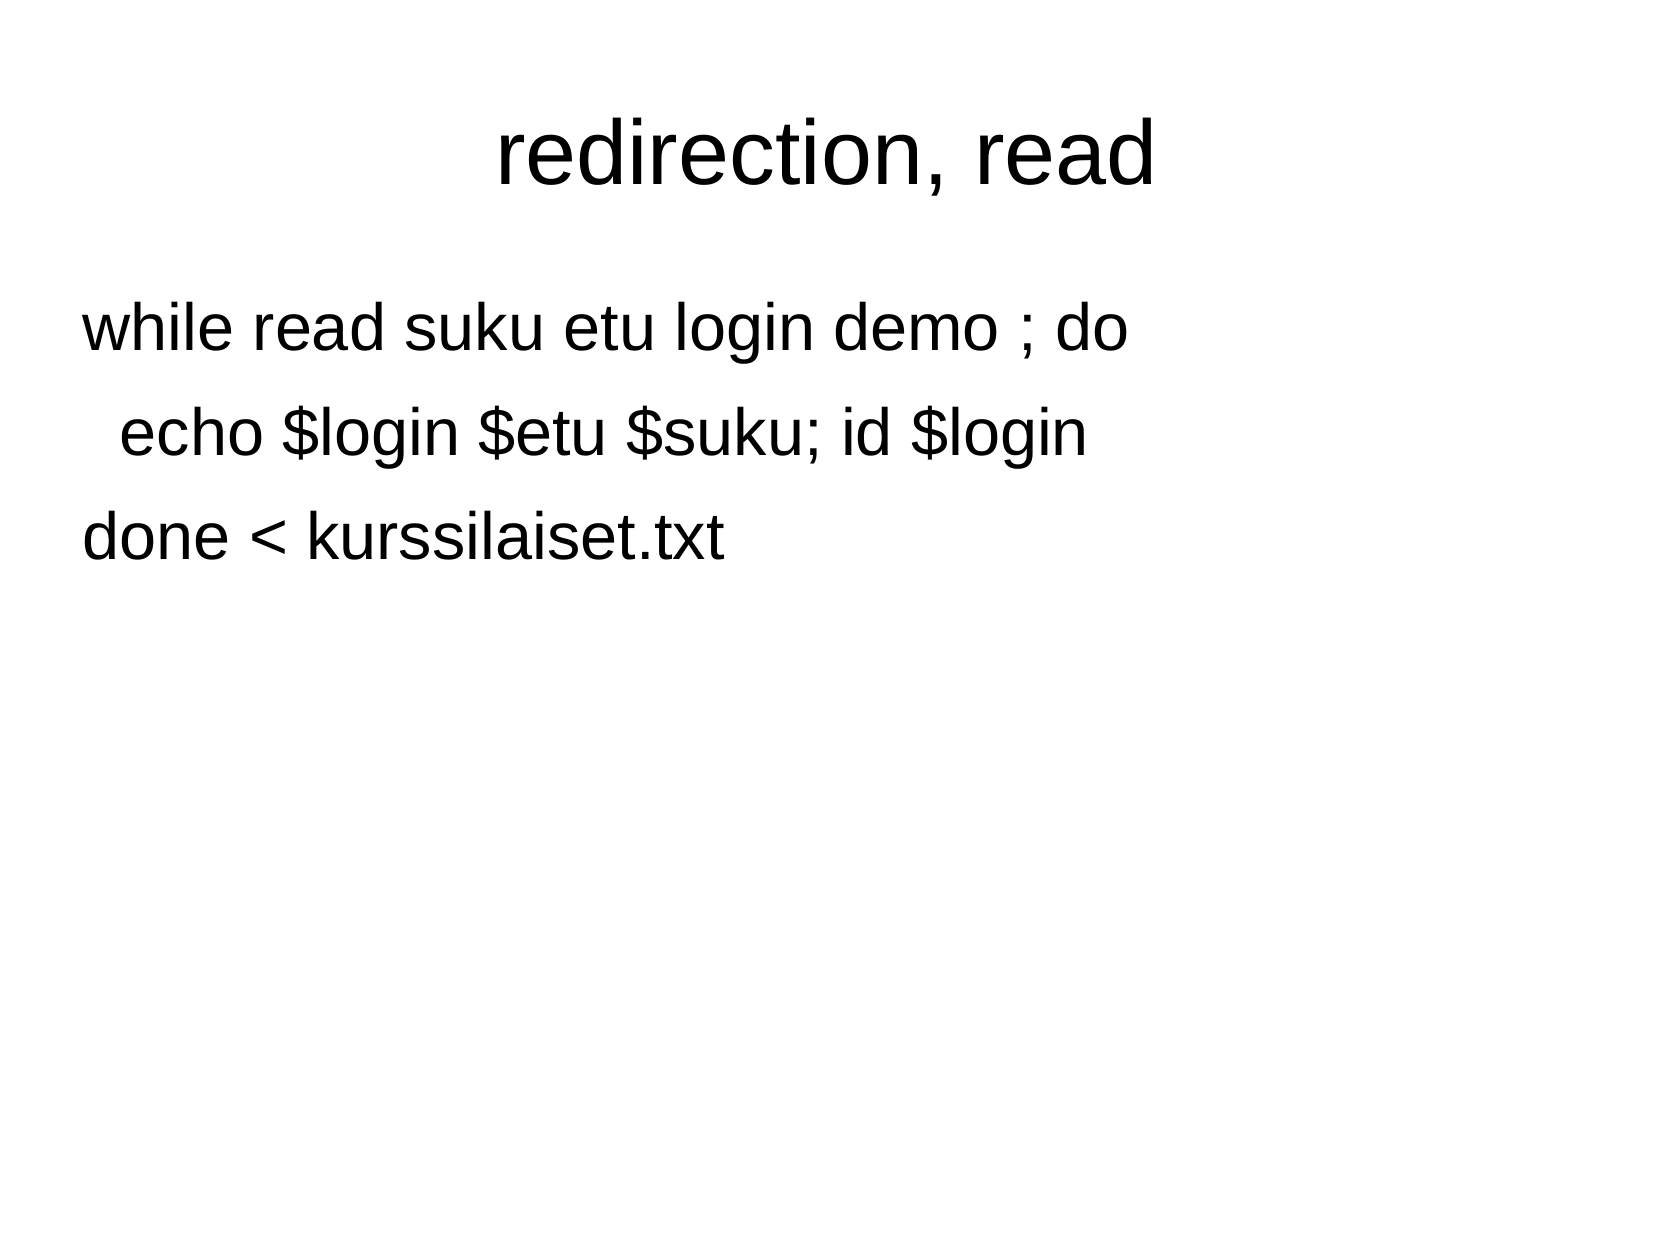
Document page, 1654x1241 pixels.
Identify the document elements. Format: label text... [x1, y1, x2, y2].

title redirection, read [82, 49, 1571, 257]
list while read suku etu login demo ; do echo $login $etu $suku; id $login done < kurssilaiset.txt [82, 290, 1571, 1010]
